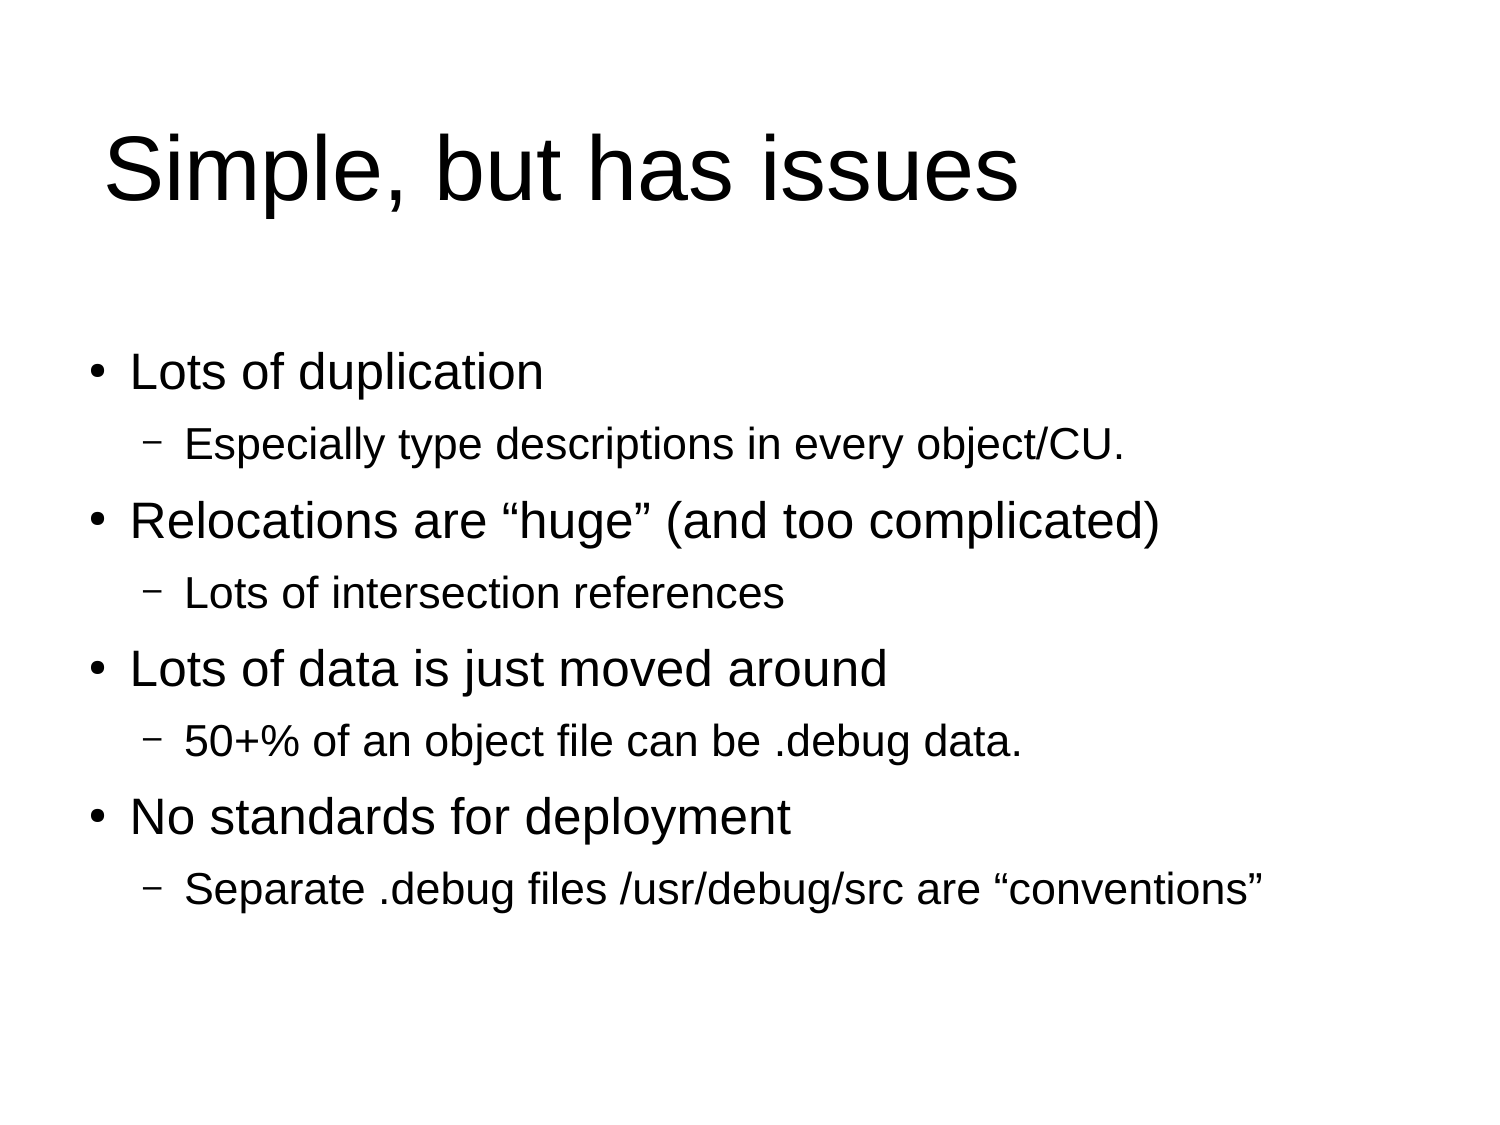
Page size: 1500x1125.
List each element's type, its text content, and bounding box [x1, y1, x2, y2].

title Simple, but has issues [103, 59, 1397, 263]
list Lots of duplication Especially type descriptions in every object/CU. Relocations are “huge” (and too complicated) Lots of intersection references Lots of data is just moved around 50+% of an object file can be .debug data. No standards for deployment Separate .debug files /usr/debug/src are “conventions” [75, 263, 1425, 916]
